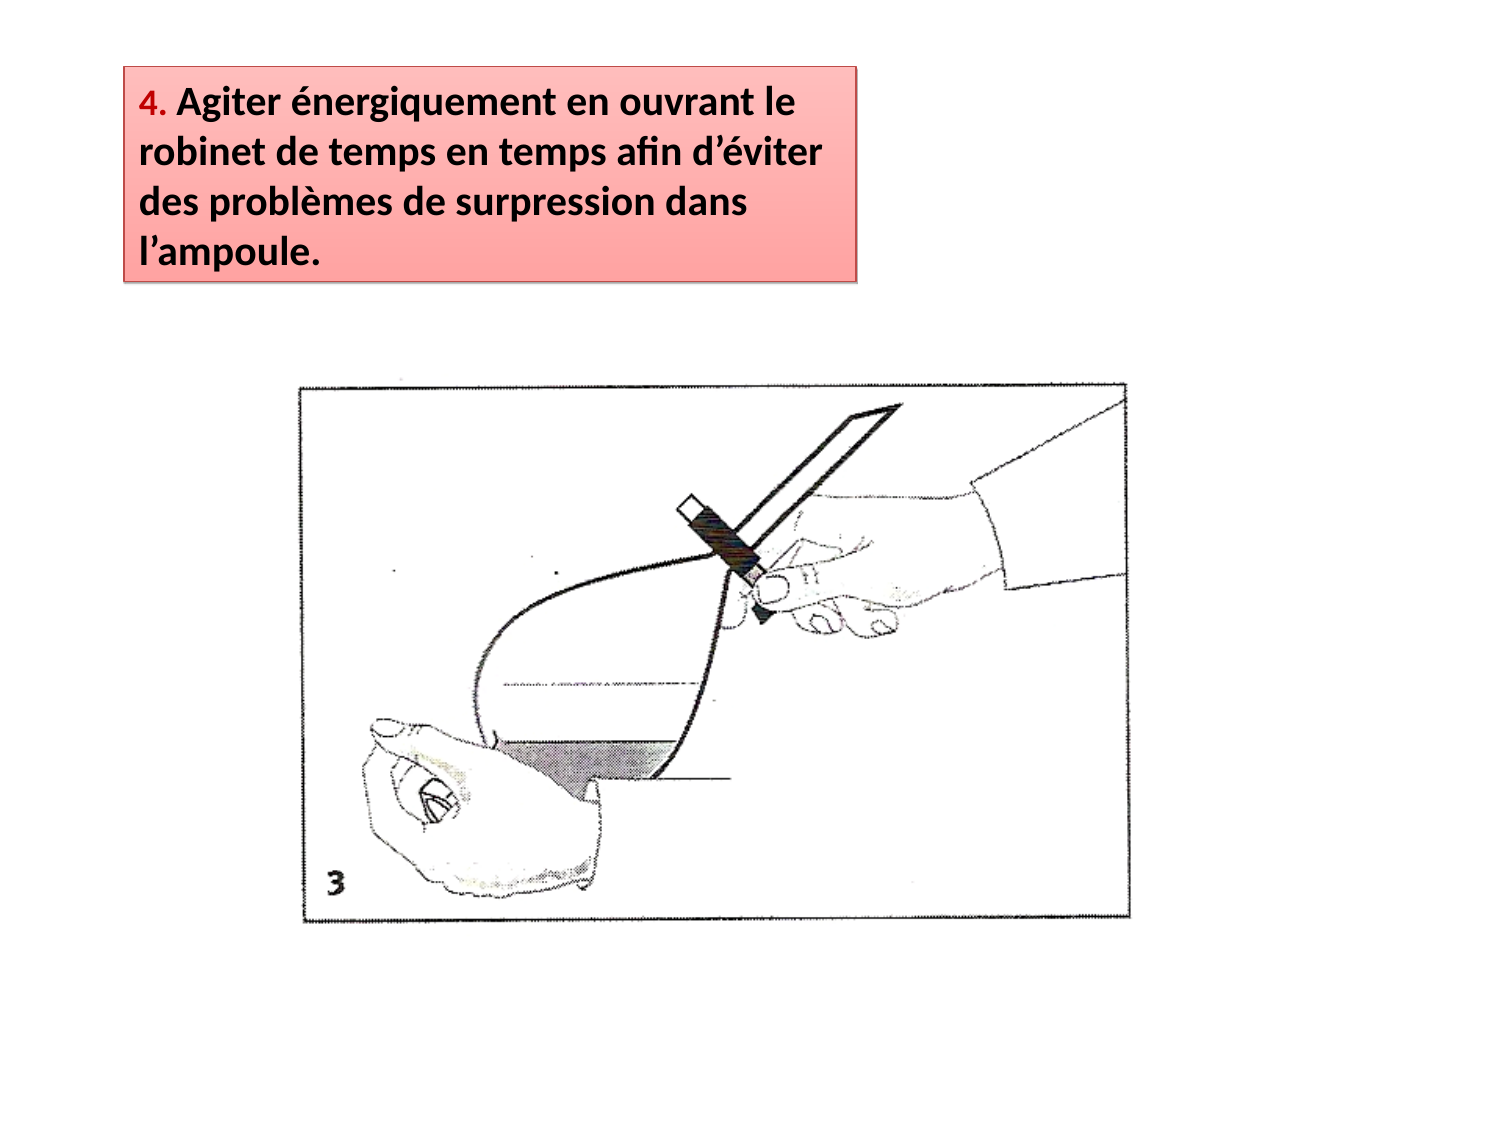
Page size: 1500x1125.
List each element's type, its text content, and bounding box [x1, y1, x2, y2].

text_box 4. Agiter énergiquement en ouvrant le robinet de temps en temps afin d’éviter des problèmes de surpression dans l’ampoule. [123, 66, 857, 282]
picture [289, 373, 1148, 941]
